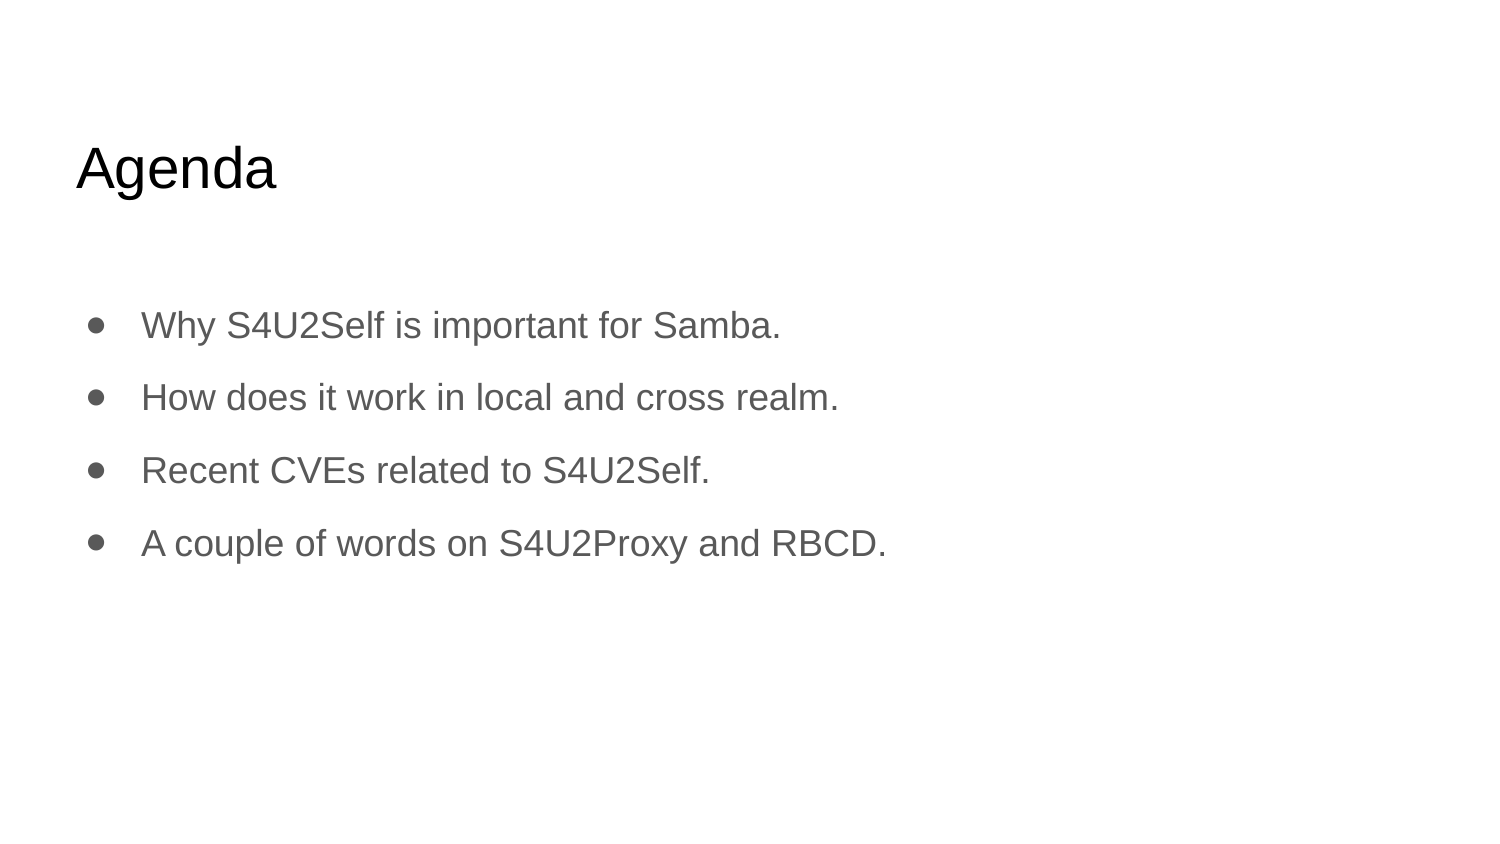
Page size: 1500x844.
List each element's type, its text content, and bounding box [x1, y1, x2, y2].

title Agenda [61, 114, 1459, 209]
list Why S4U2Self is important for Samba. How does it work in local and cross realm. Recent CVEs related to S4U2Self. A couple of words on S4U2Proxy and RBCD. [51, 279, 1449, 772]
